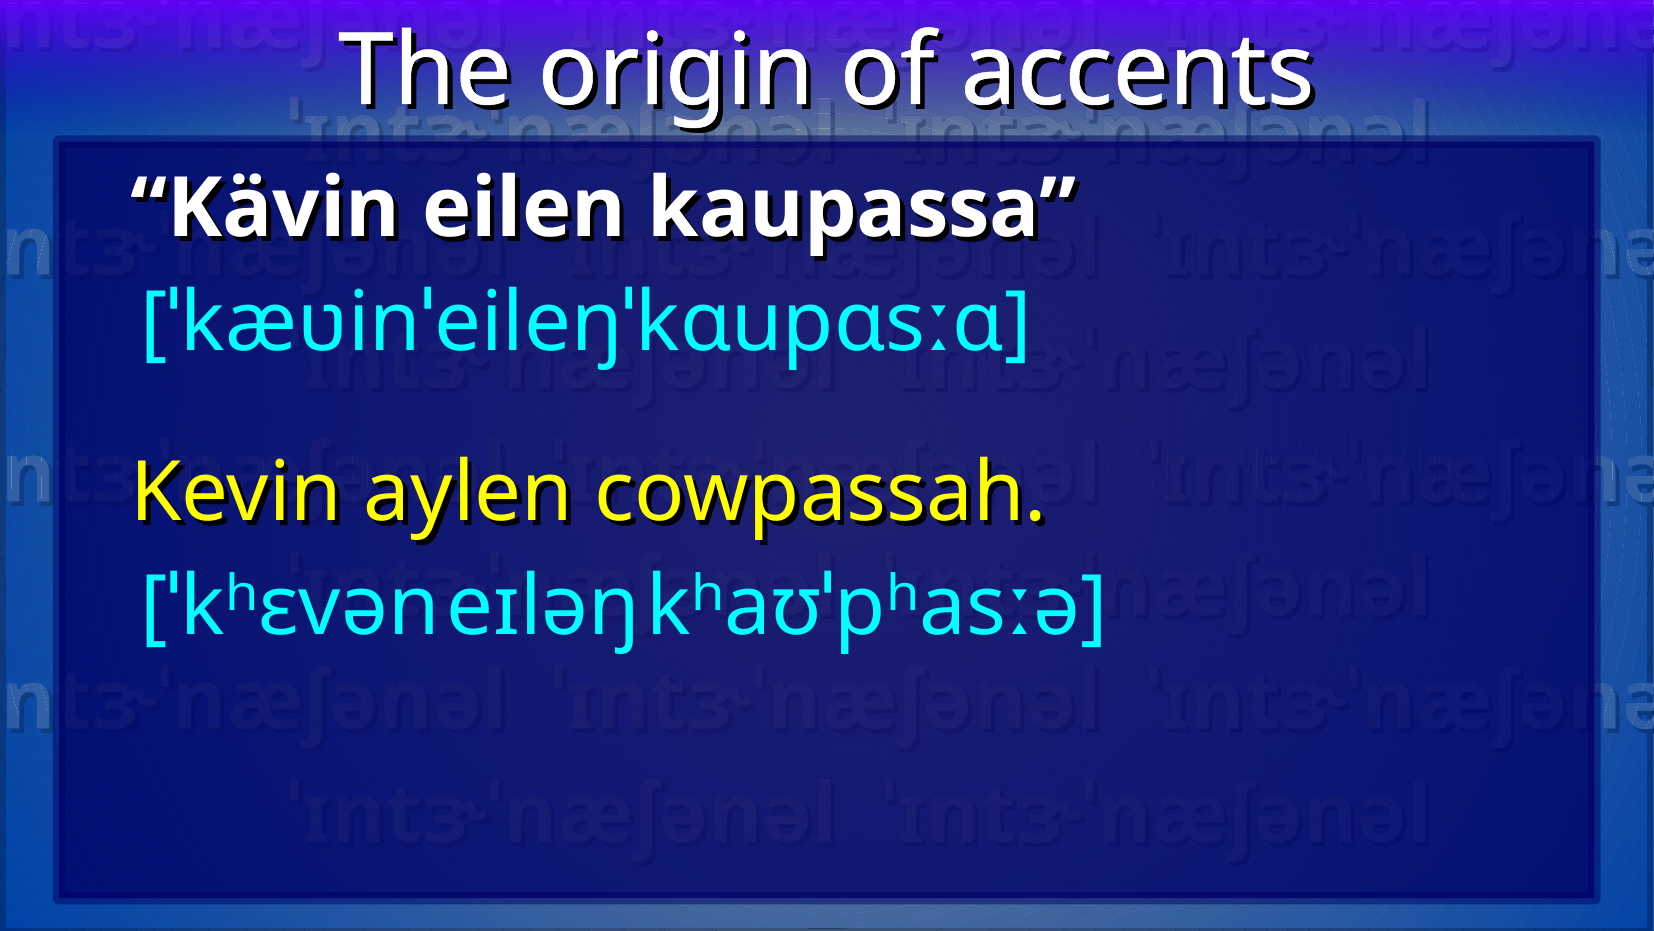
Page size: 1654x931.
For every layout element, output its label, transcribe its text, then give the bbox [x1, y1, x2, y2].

text_box [0, 130, 1654, 931]
title The origin of accents [0, 0, 1654, 130]
text_box “Kävin eilen kaupassa” [ˈkæʋinˈeileŋˈkɑupɑsːɑ] Kevin aylen cowpassah. [ˈkʰɛvən eɪləŋ kʰaʊˈpʰasːə] [59, 141, 1595, 899]
